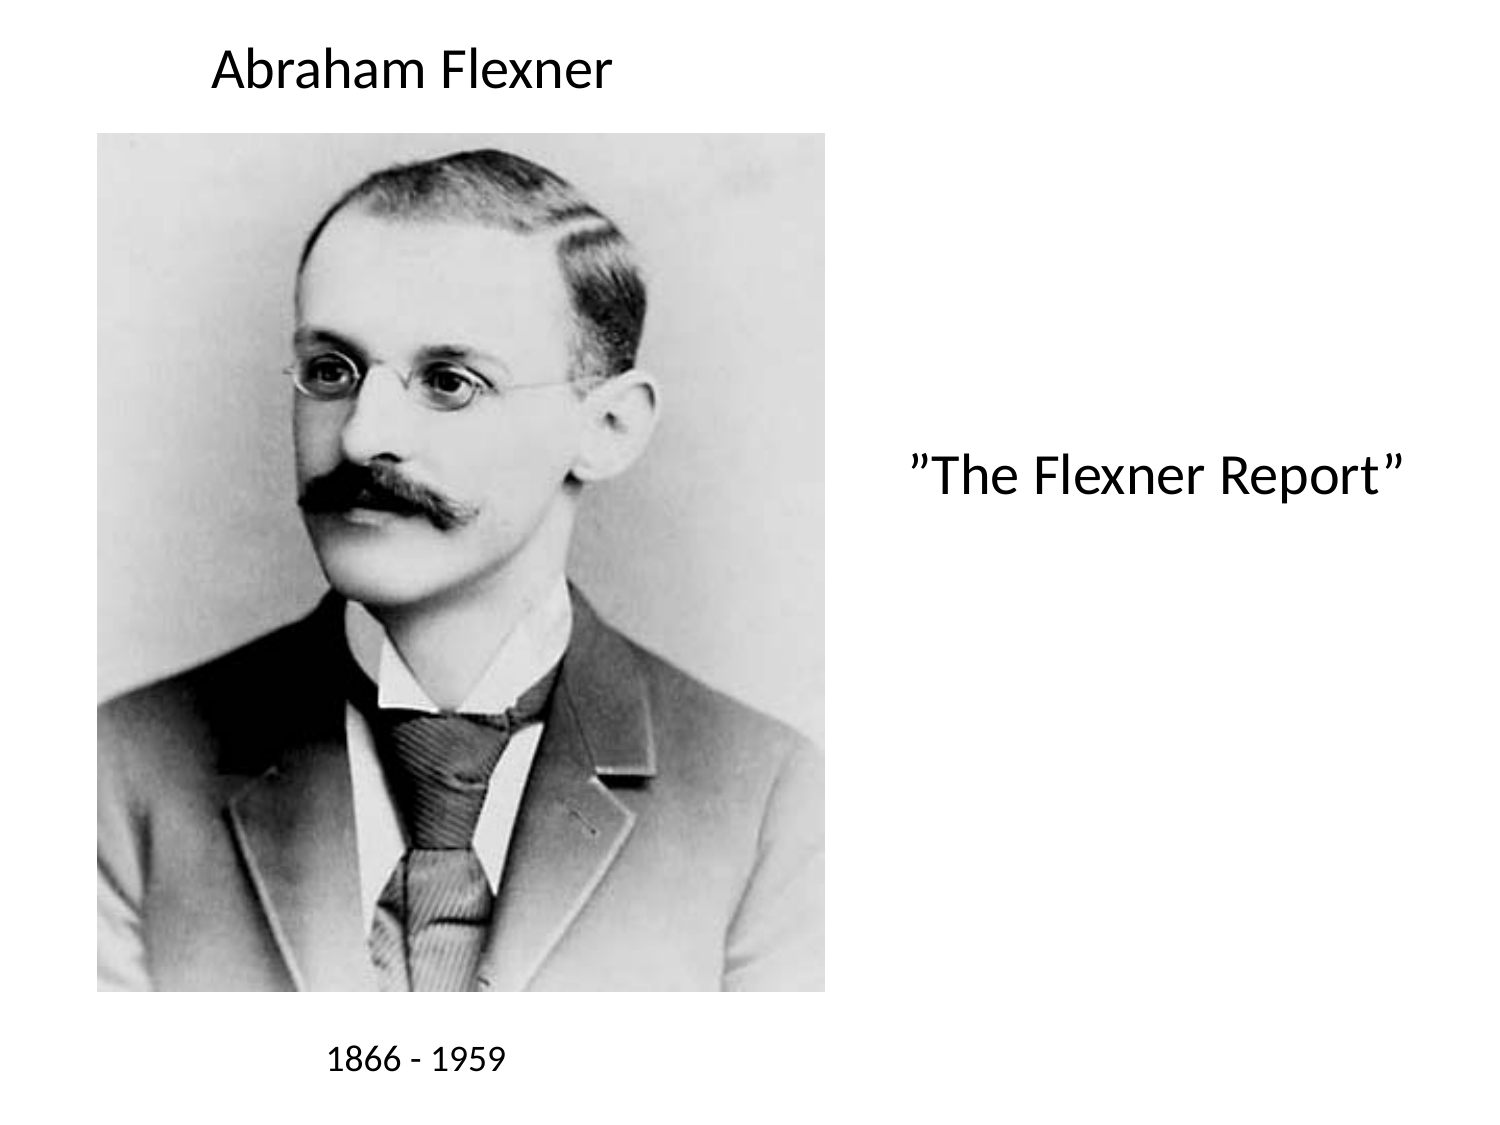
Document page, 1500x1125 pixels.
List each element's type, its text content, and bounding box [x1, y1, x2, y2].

text_box Abraham Flexner [196, 22, 629, 108]
picture [97, 133, 825, 992]
text_box 1866 - 1959 [310, 1026, 522, 1087]
text_box ”The Flexner Report” [892, 429, 1422, 514]
